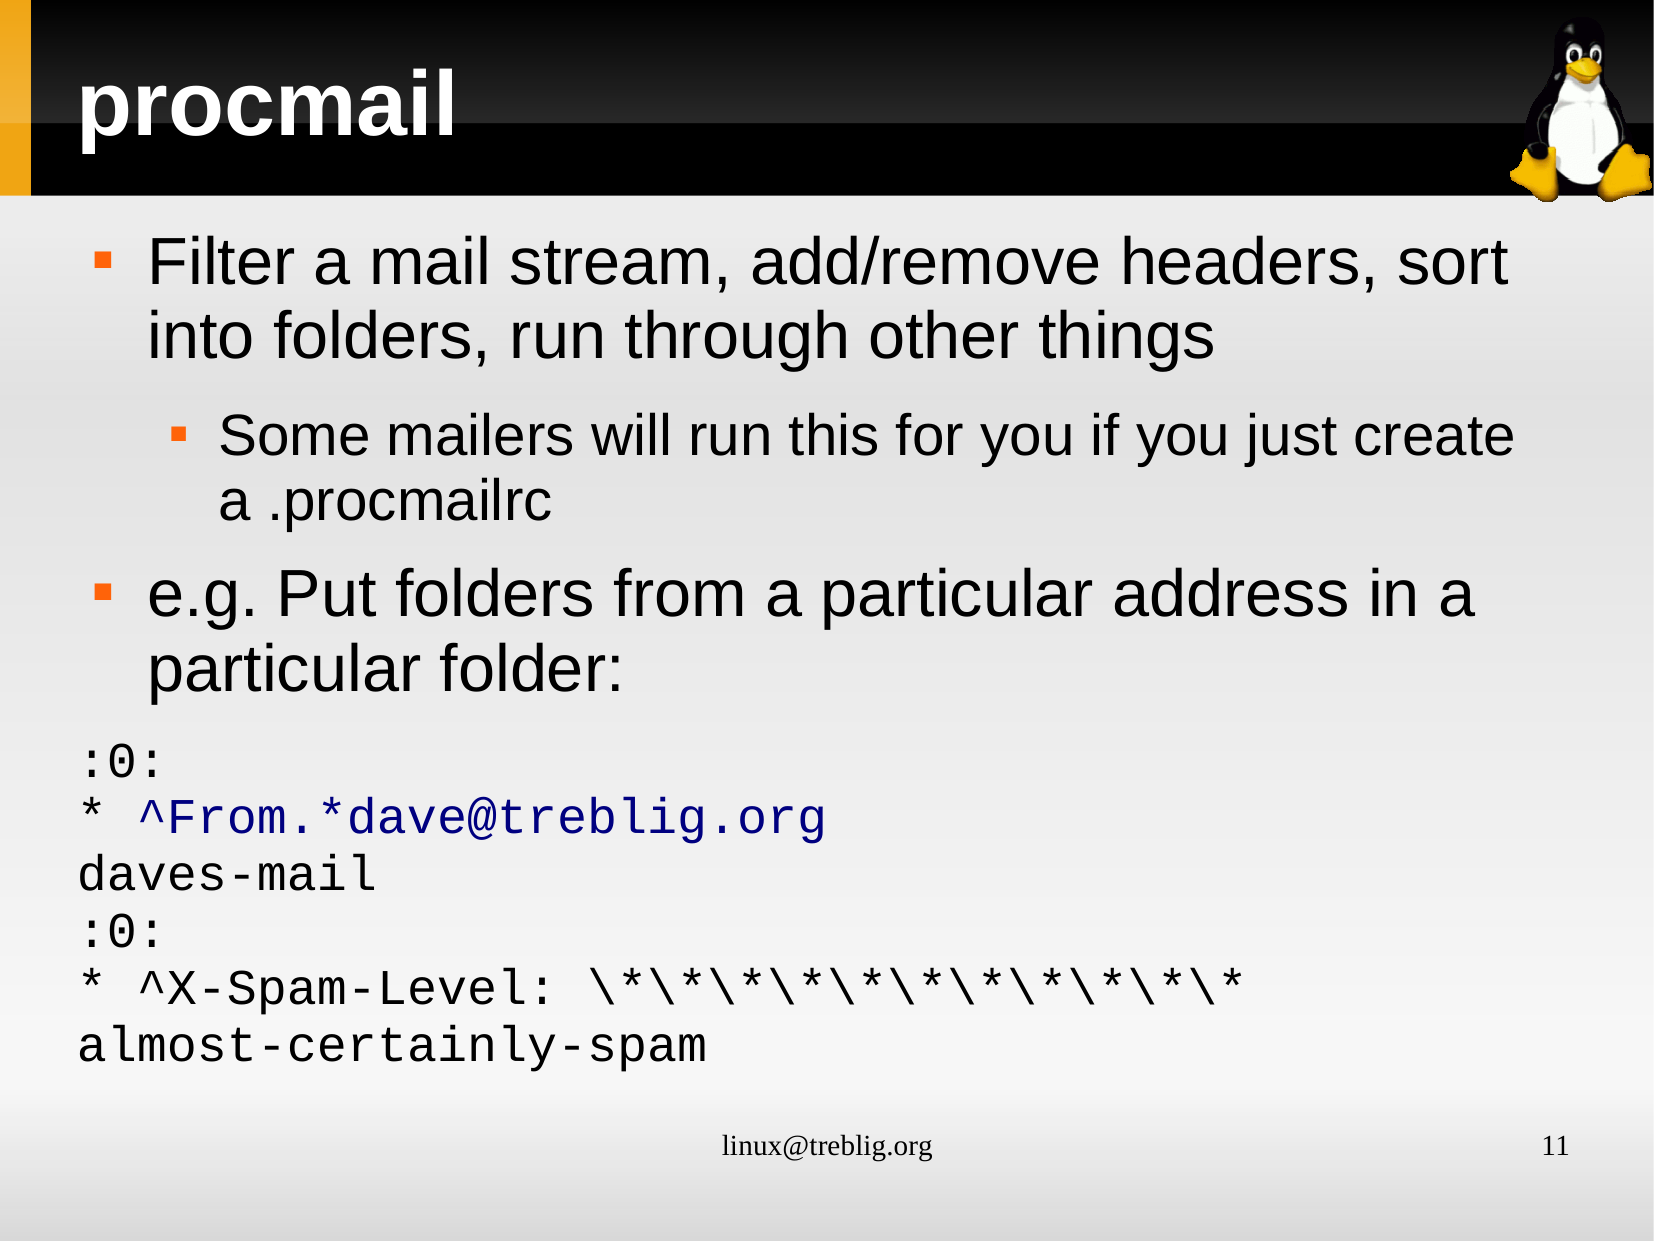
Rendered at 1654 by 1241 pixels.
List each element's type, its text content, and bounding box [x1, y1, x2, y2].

picture [0, 0, 1654, 1241]
title procmail [76, 0, 1565, 208]
list Filter a mail stream, add/remove headers, sort into folders, run through other things Some mailers will run this for you if you just create a .procmailrc e.g. Put folders from a particular address in a particular folder: :0: * ^From.*dave@treblig.org daves-mail :0: * ^X-Spam-Level: \*\*\*\*\*\*\*\*\*\*\* almost-certainly-spam [76, 223, 1565, 1152]
